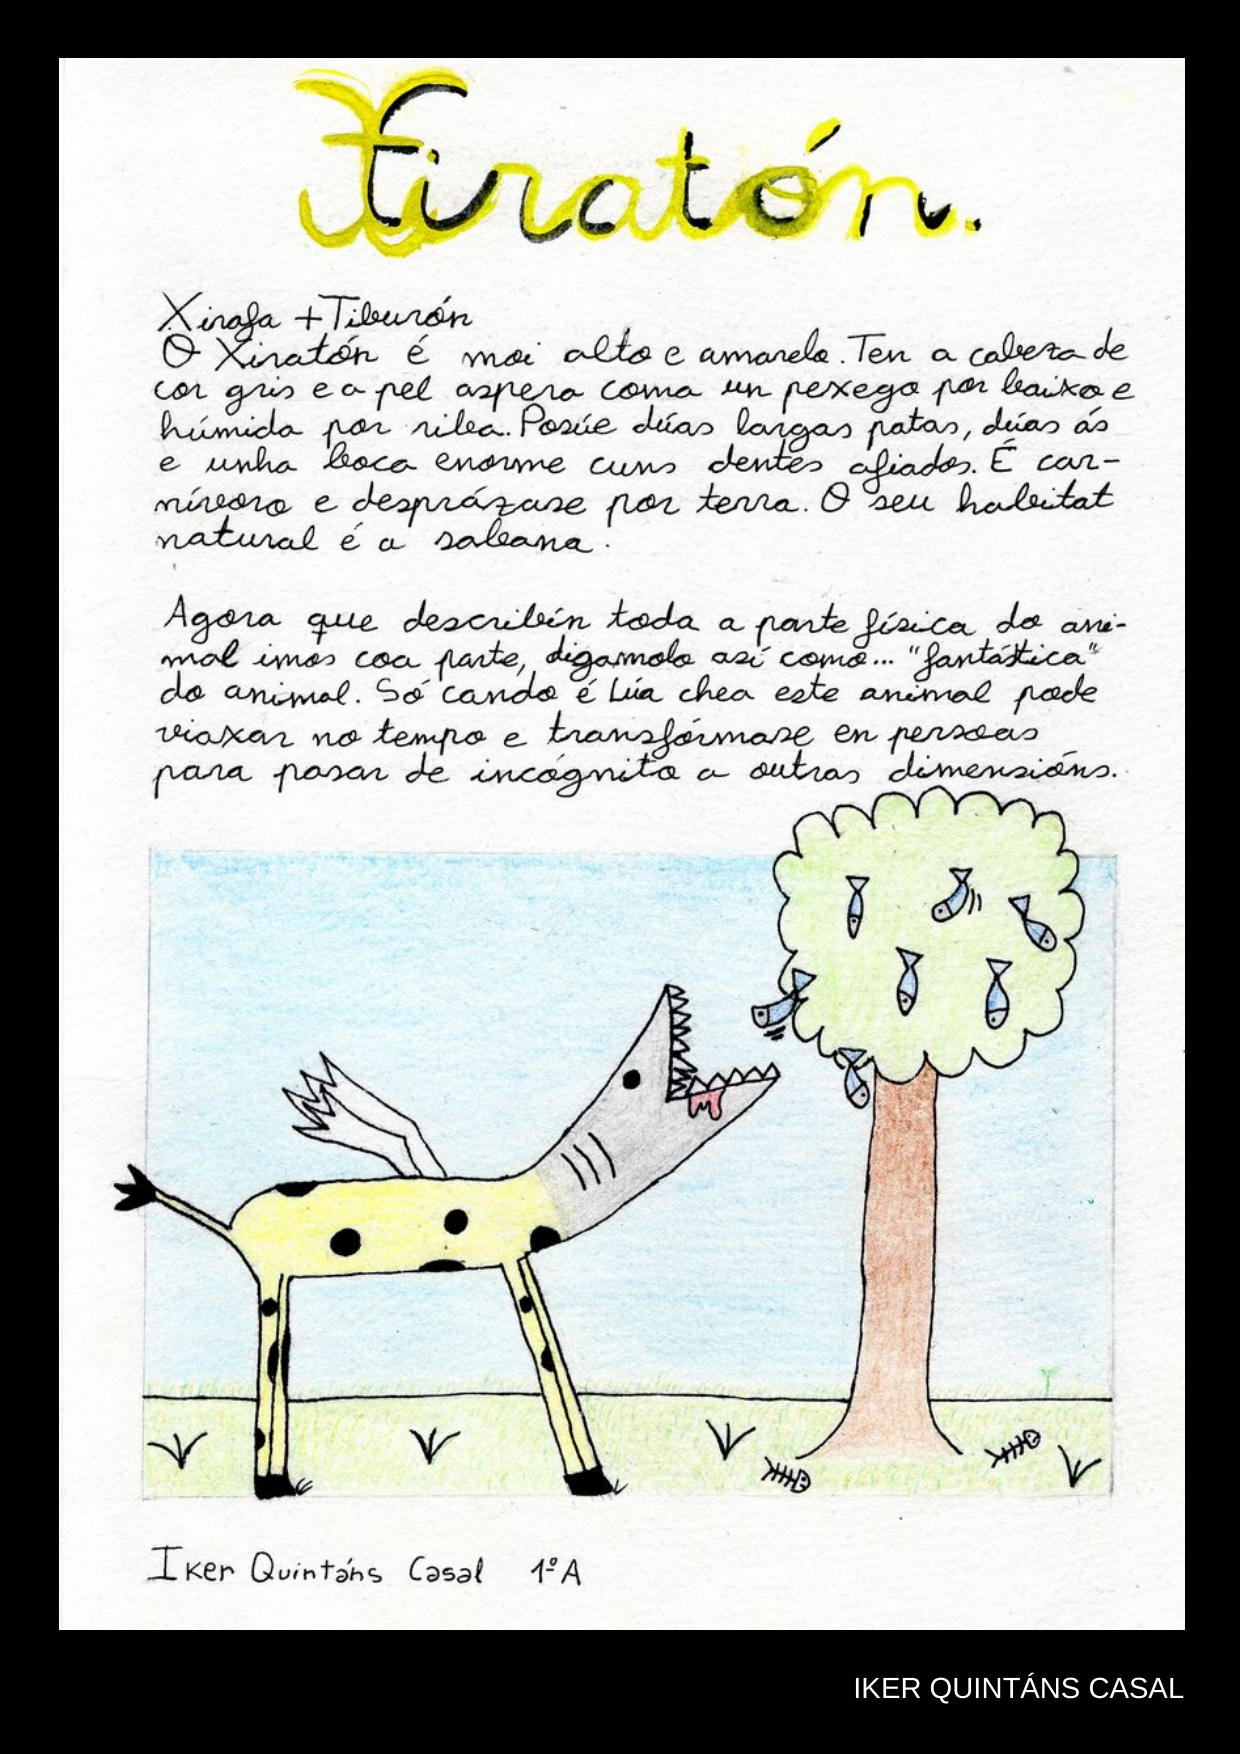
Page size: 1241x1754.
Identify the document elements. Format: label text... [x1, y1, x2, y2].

picture [59, 58, 1185, 1630]
text_box IKER QUINTÁNS CASAL [838, 1665, 1223, 1725]
